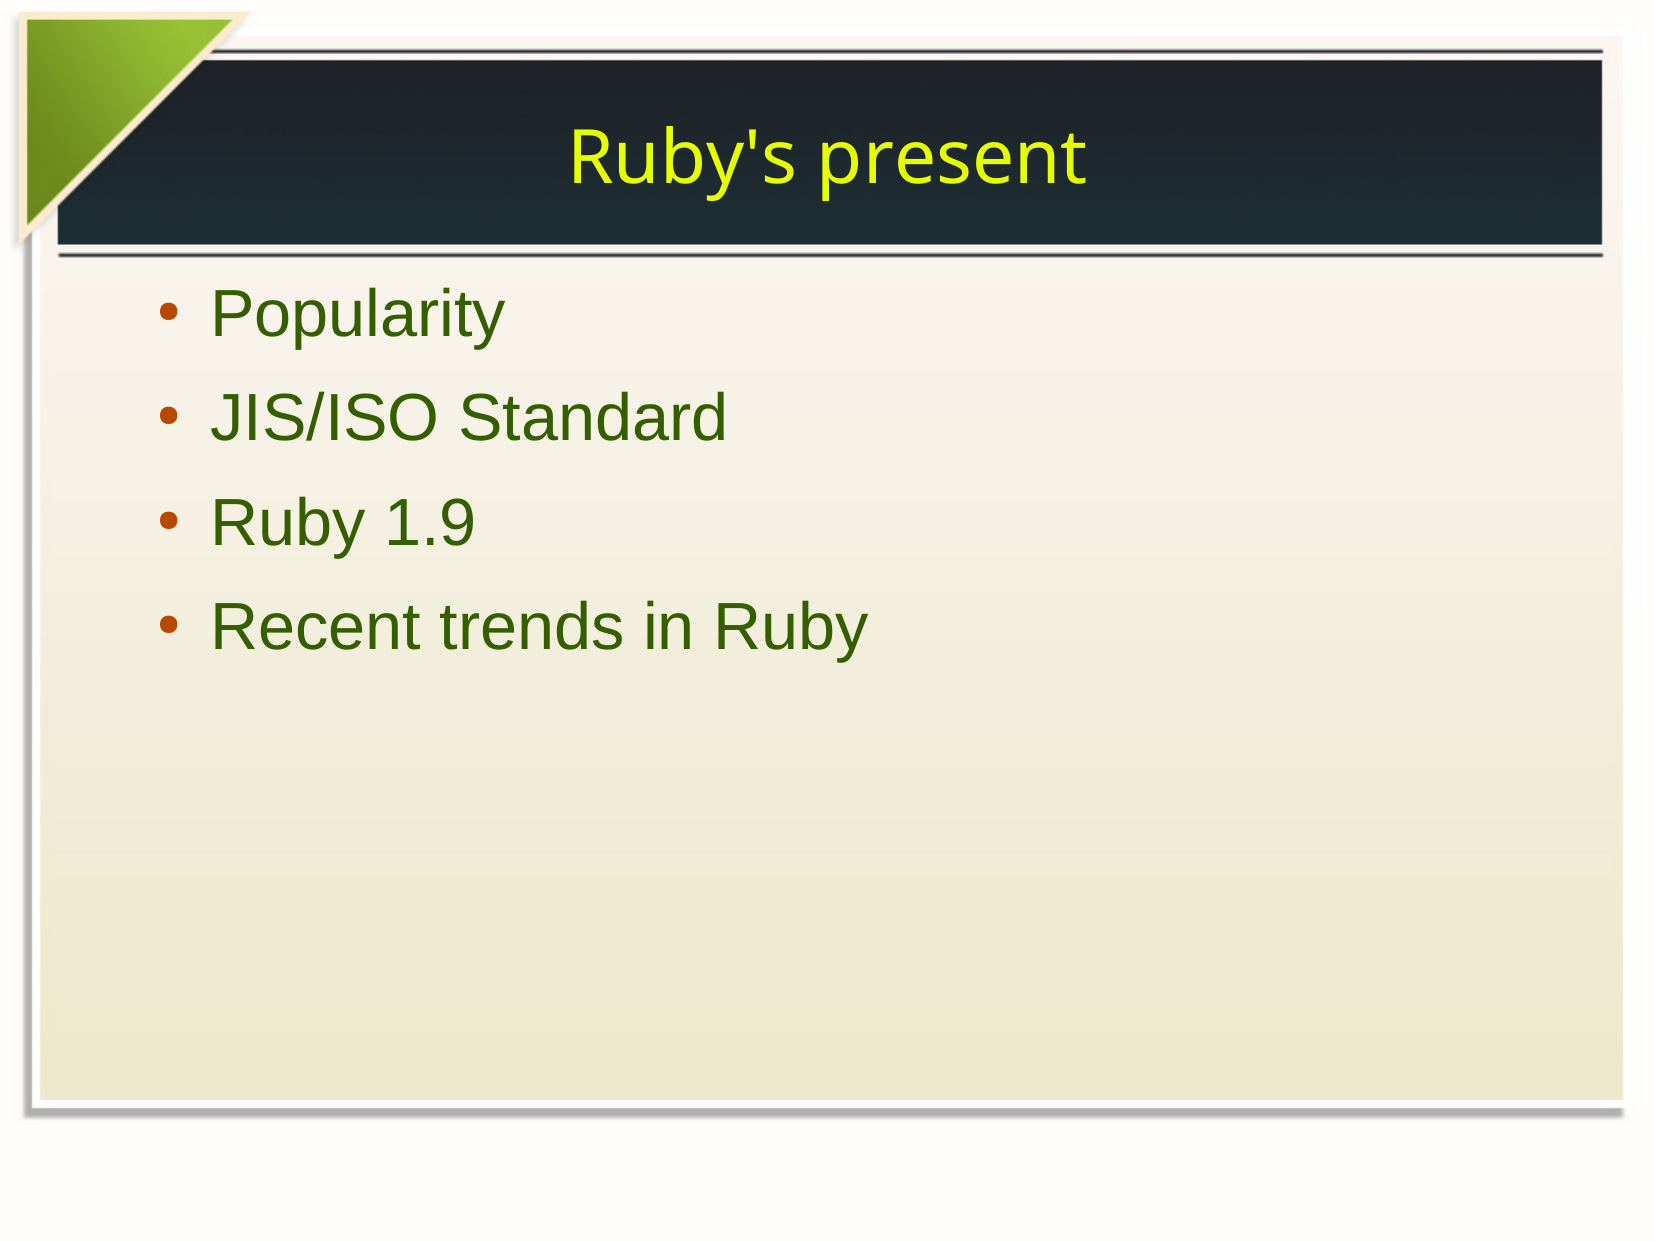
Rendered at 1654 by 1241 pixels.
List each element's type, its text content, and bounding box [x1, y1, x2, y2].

picture [0, 0, 1654, 1241]
title Ruby's present [121, 73, 1534, 237]
list Popularity JIS/ISO Standard Ruby 1.9 Recent trends in Ruby [121, 276, 1534, 1087]
